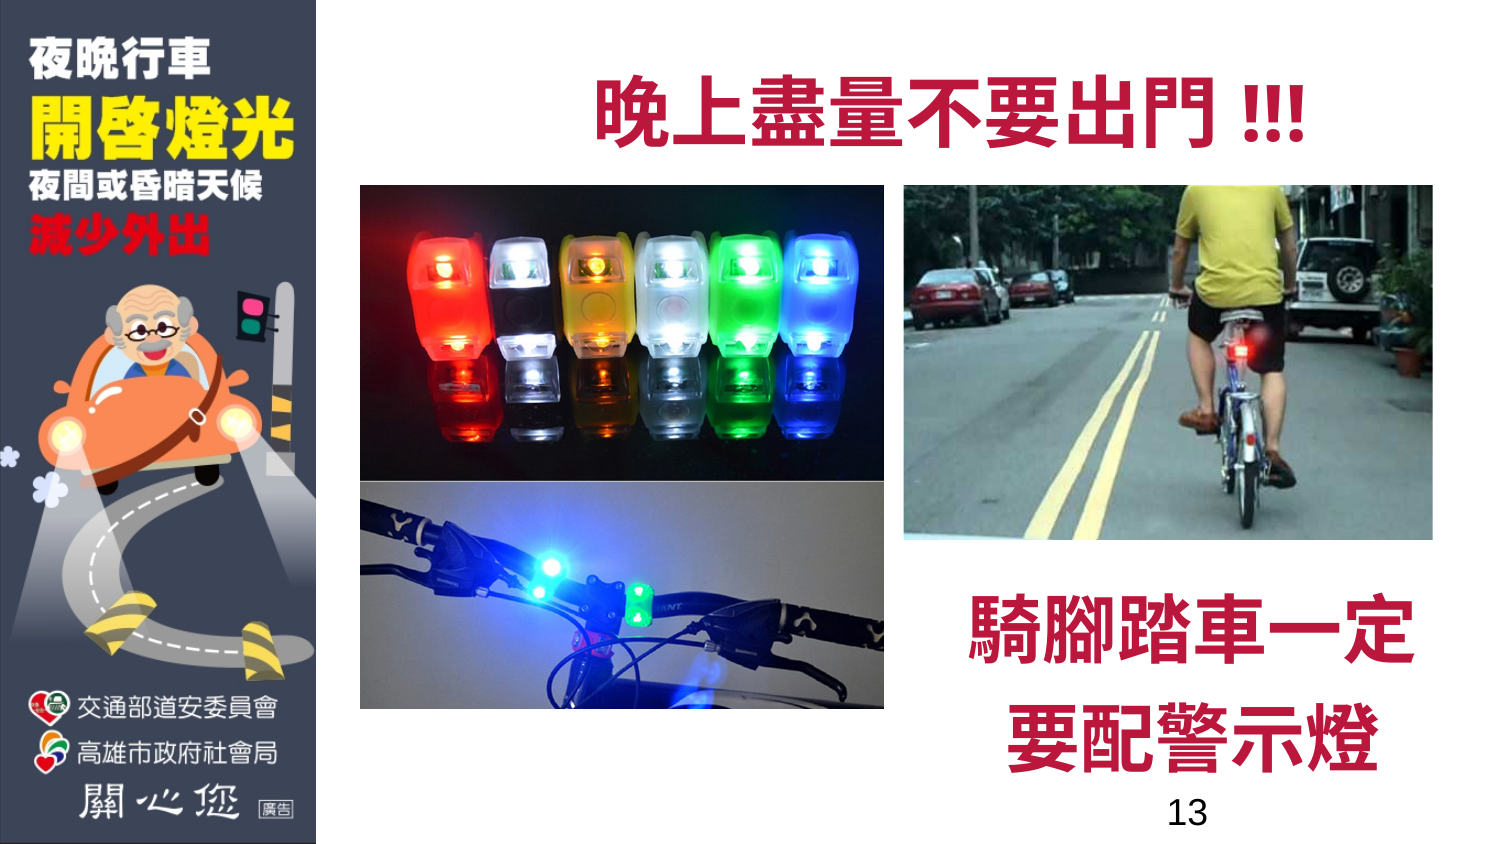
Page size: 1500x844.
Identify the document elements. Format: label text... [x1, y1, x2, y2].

text_box <編號> [1151, 787, 1490, 833]
picture [0, 0, 316, 844]
picture [360, 185, 884, 709]
picture [903, 185, 1433, 540]
text_box 晚上盡量不要出門!!! [316, 43, 1500, 174]
text_box 騎腳踏車一定 要配警示燈 [885, 563, 1500, 800]
